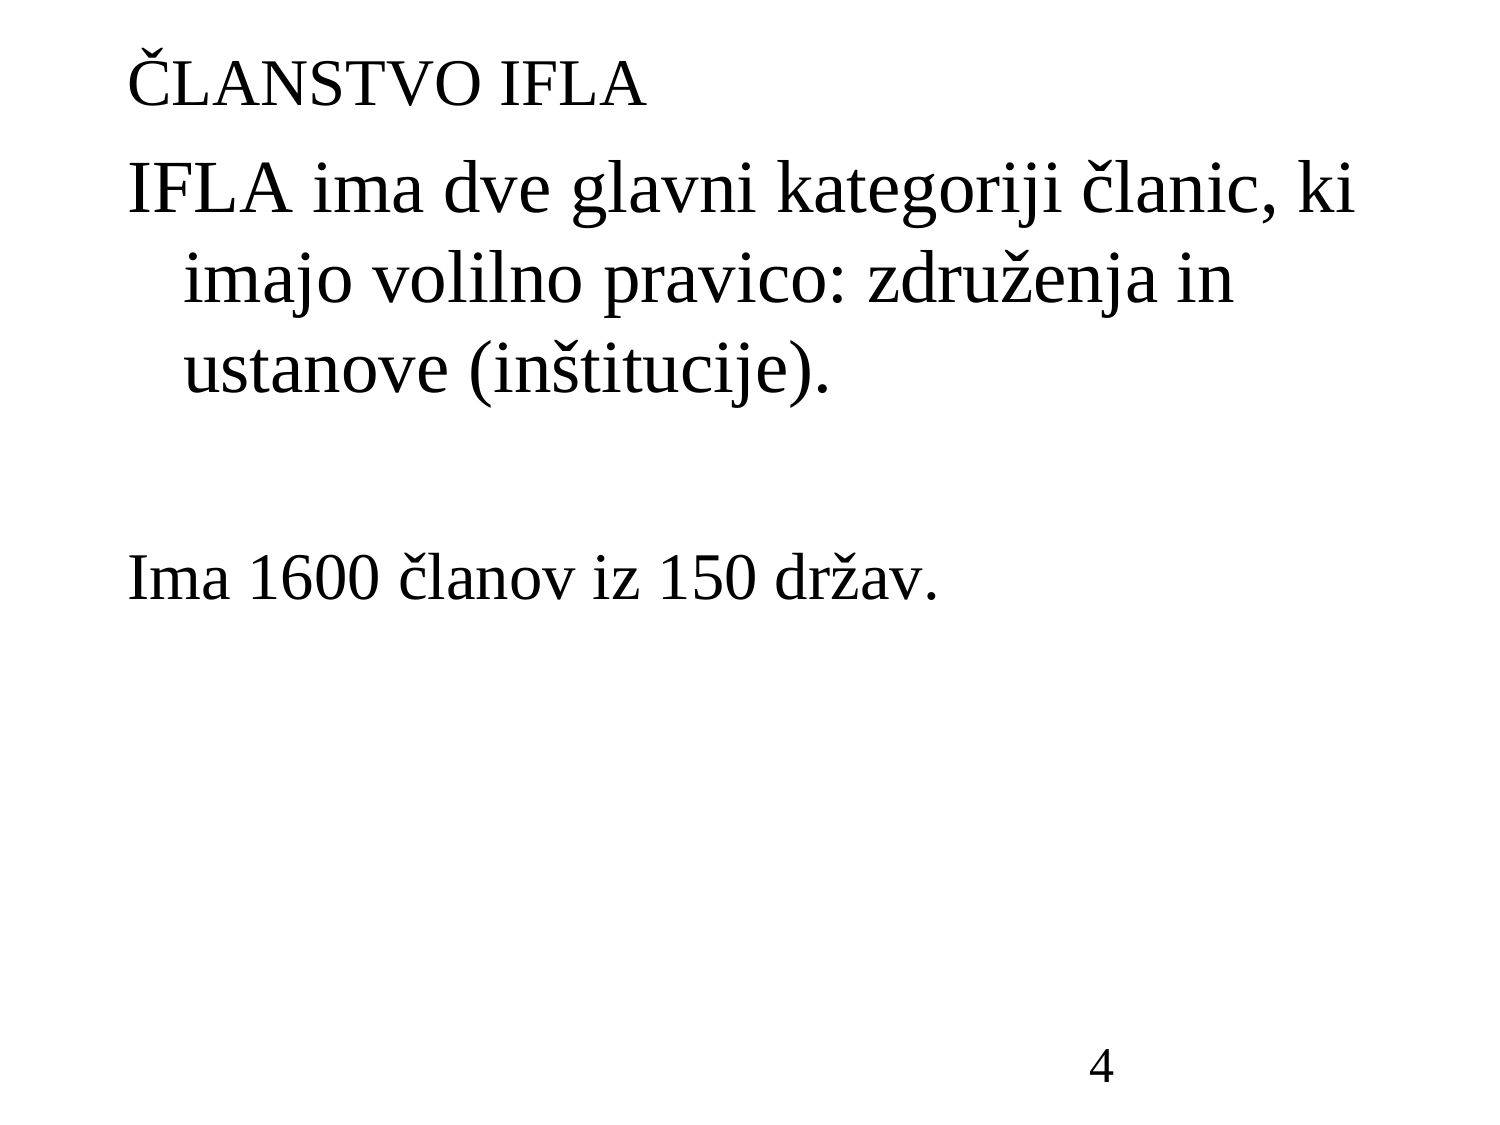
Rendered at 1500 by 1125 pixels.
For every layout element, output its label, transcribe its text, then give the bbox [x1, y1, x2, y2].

list ČLANSTVO IFLA IFLA ima dve glavni kategoriji članic, ki imajo volilno pravico: združenja in ustanove (inštitucije). Ima 1600 članov iz 150 držav. [112, 31, 1412, 929]
